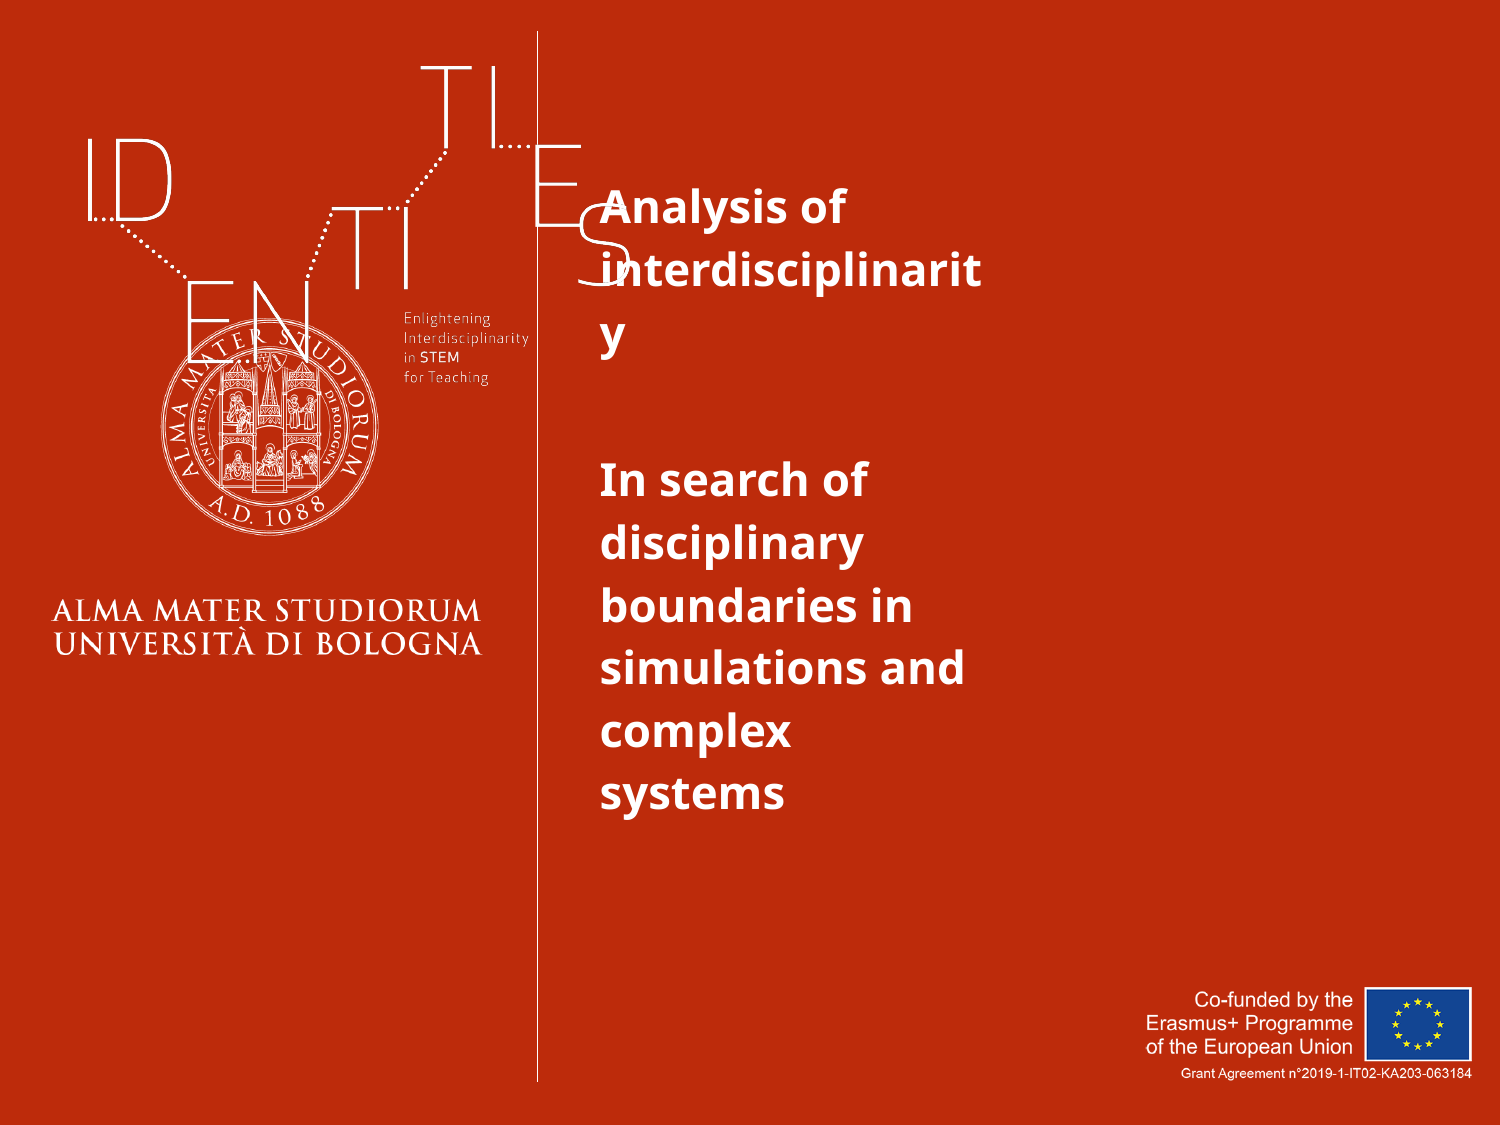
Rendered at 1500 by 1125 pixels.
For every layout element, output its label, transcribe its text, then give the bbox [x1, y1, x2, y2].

list Analysis of interdisciplinarity In search of disciplinary boundaries in simulations and complex systems [309, 269, 1432, 1014]
picture [1139, 985, 1473, 1085]
picture [88, 66, 630, 386]
